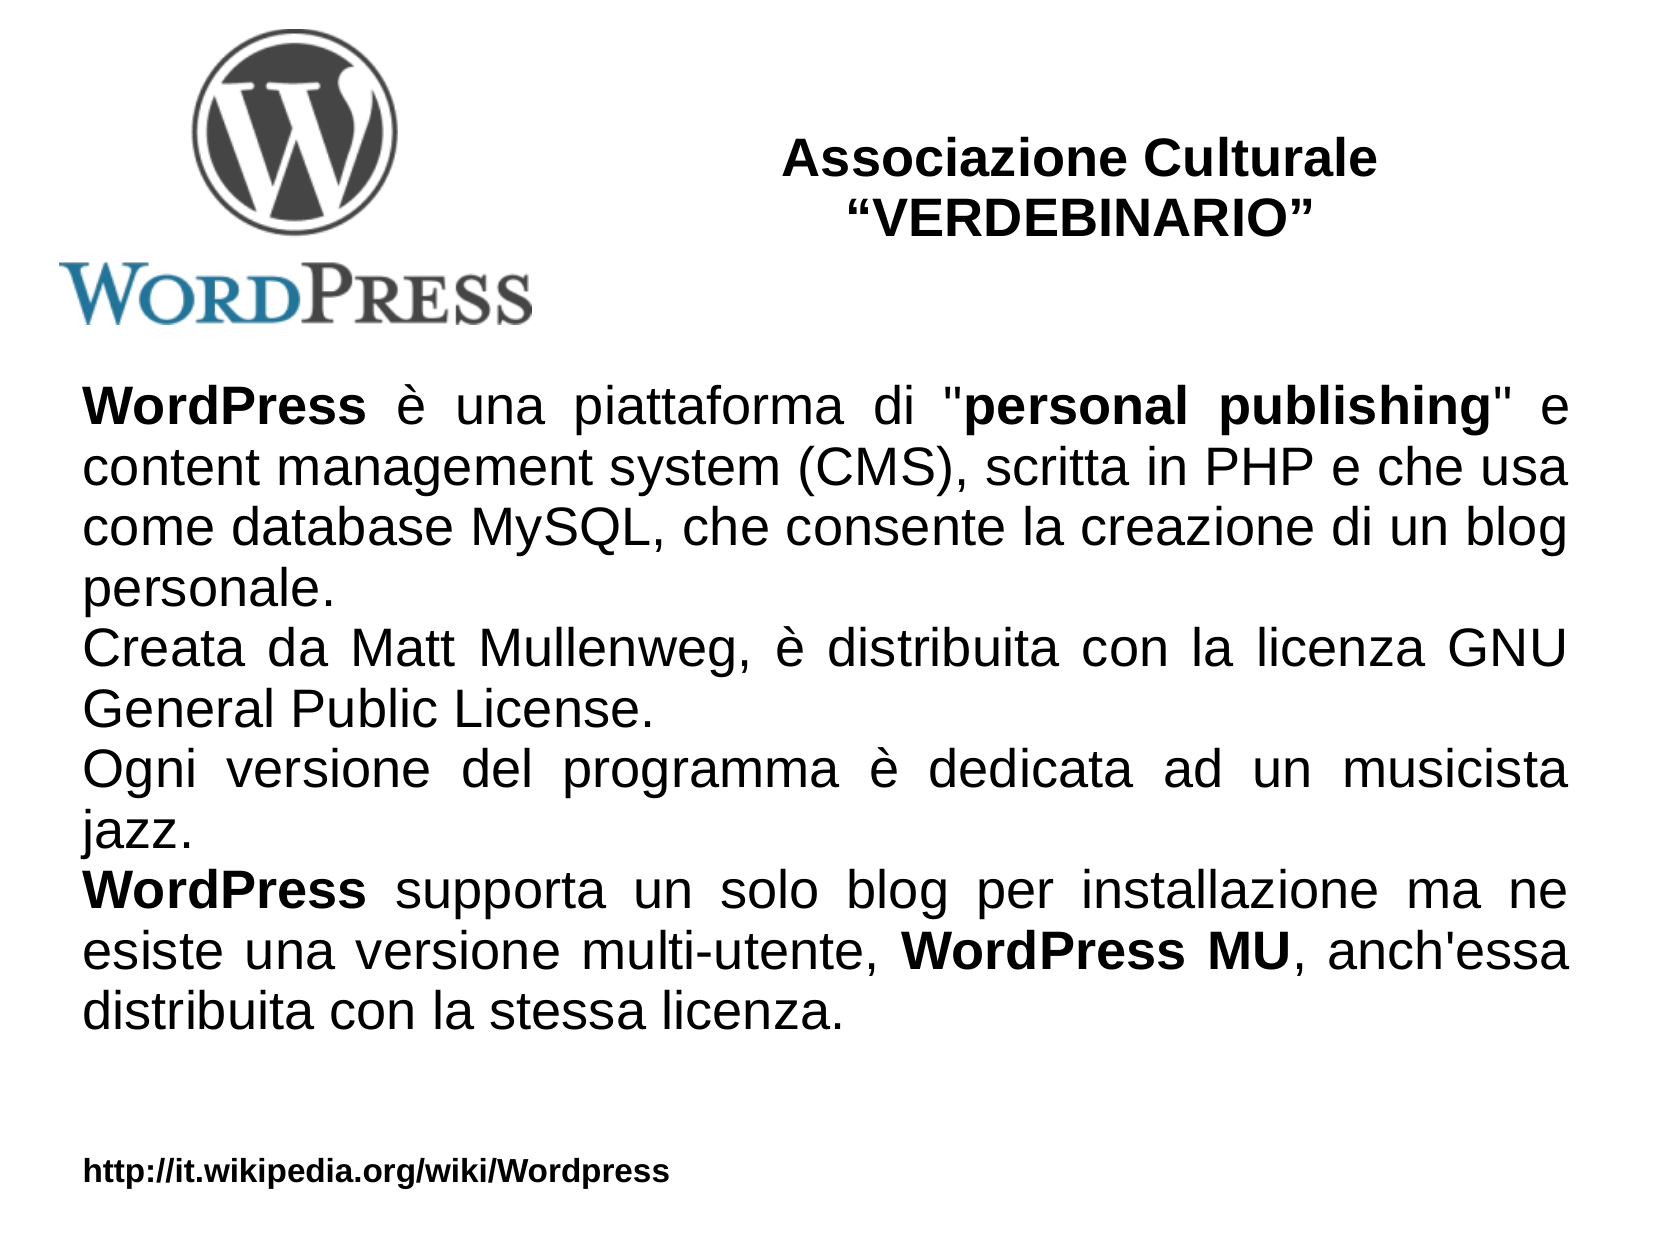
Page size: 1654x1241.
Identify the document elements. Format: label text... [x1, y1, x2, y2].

title http://it.wikipedia.org/wiki/Wordpress [82, 1122, 1063, 1221]
subtitle WordPress è una piattaforma di "personal publishing" e content management system (CMS), scritta in PHP e che usa come database MySQL, che consente la creazione di un blog personale. Creata da Matt Mullenweg, è distribuita con la licenza GNU General Public License. Ogni versione del programma è dedicata ad un musicista jazz. WordPress supporta un solo blog per installazione ma ne esiste una versione multi-utente, WordPress MU, anch'essa distribuita con la stessa licenza. [82, 354, 1571, 1063]
picture [59, 29, 532, 325]
title Associazione Culturale “VERDEBINARIO” [590, 50, 1571, 325]
